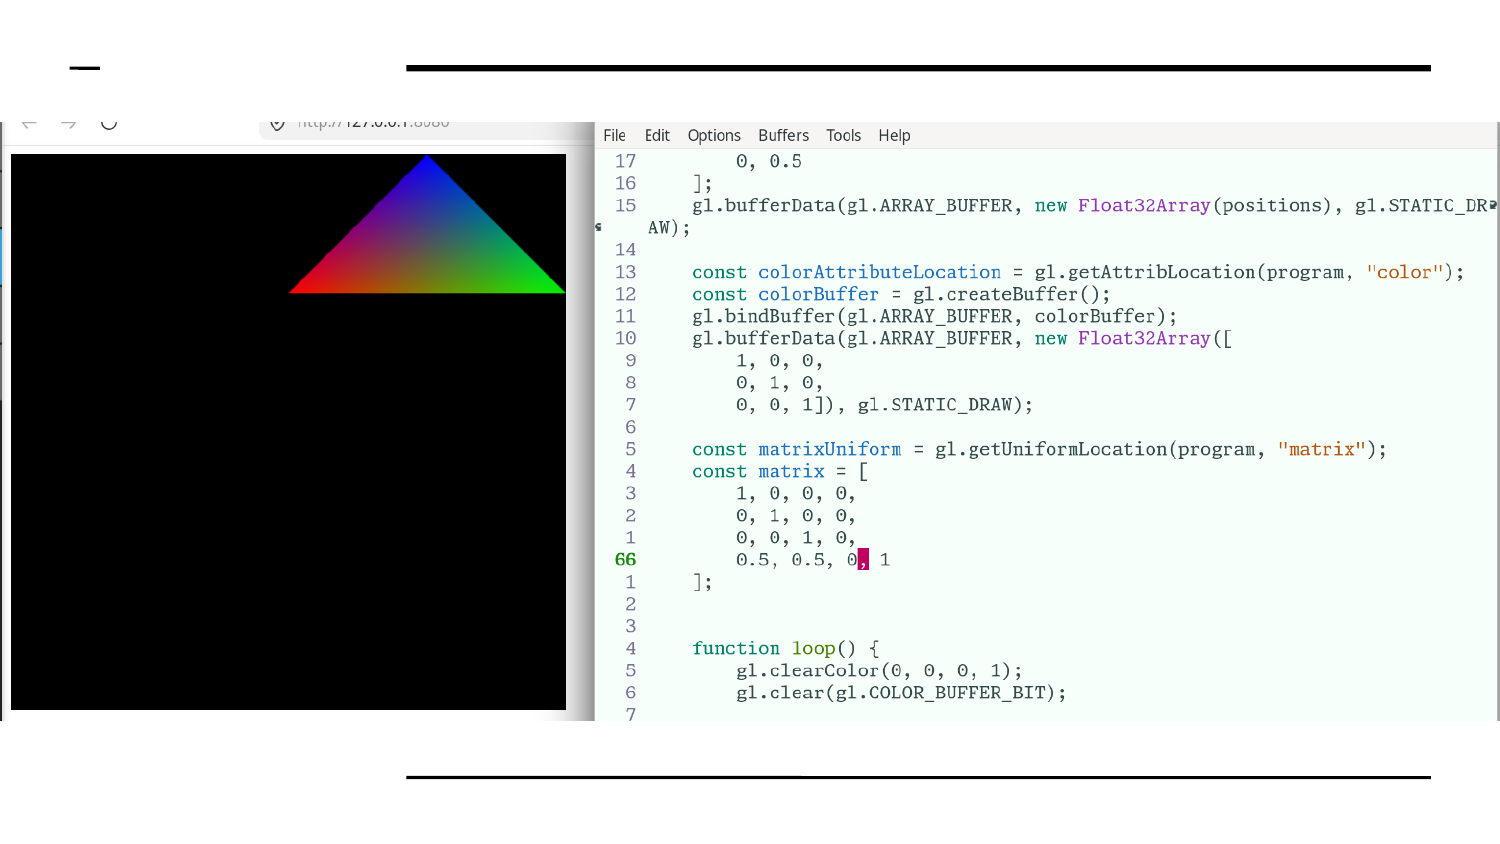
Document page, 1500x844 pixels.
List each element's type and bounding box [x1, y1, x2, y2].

picture [0, 122, 1500, 721]
